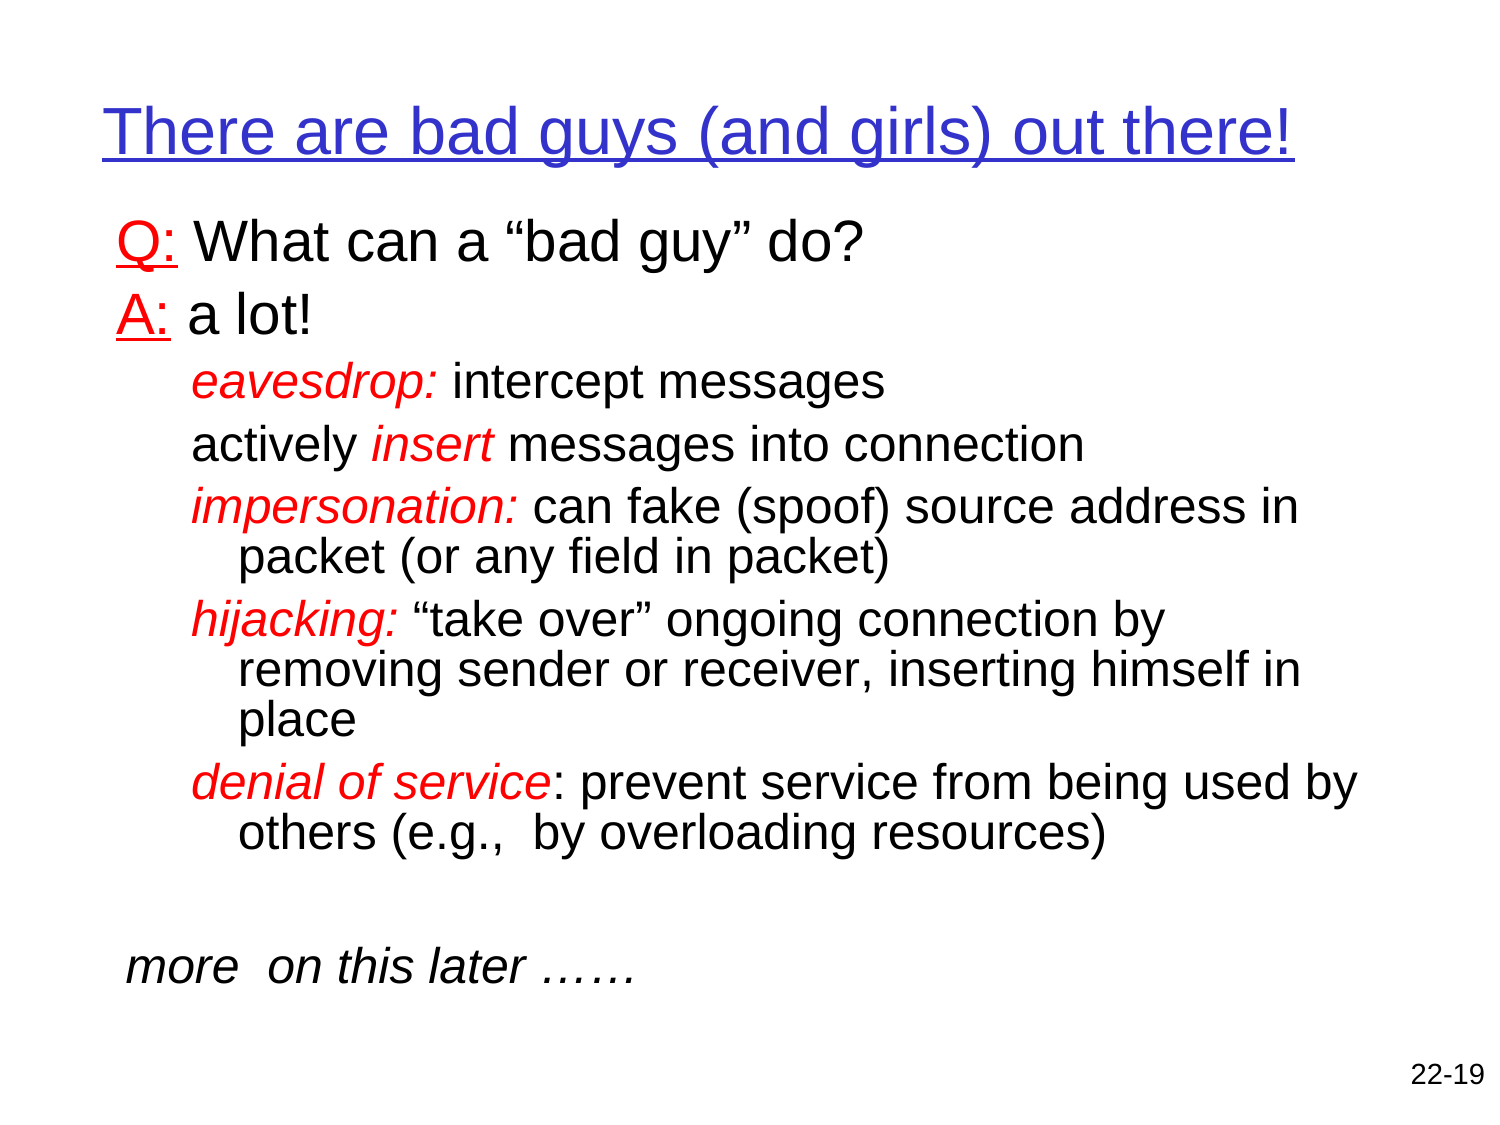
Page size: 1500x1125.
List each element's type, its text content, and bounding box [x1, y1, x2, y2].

title There are bad guys (and girls) out there! [87, 37, 1437, 225]
text_box more on this later …… [110, 930, 655, 1002]
list Q: What can a “bad guy” do? A: a lot! eavesdrop: intercept messages actively insert messages into connection impersonation: can fake (spoof) source address in packet (or any field in packet) hijacking: “take over” ongoing connection by removing sender or receiver, inserting himself in place denial of service: prevent service from being used by others (e.g., by overloading resources) [101, 206, 1377, 970]
